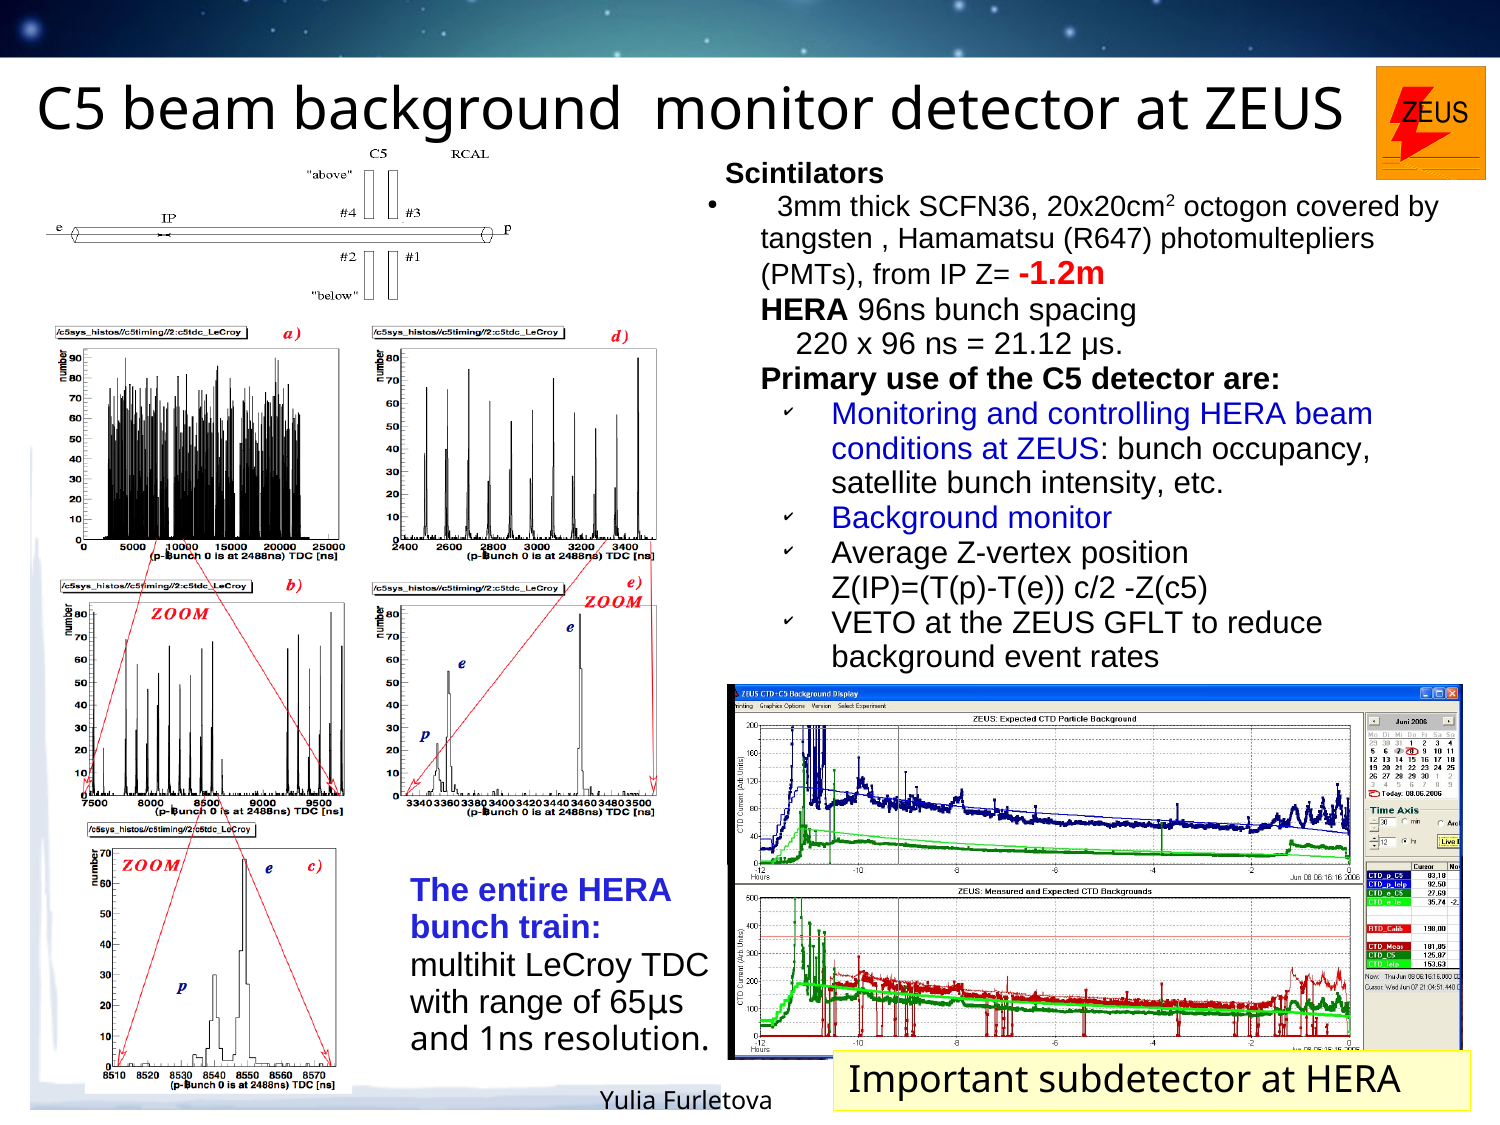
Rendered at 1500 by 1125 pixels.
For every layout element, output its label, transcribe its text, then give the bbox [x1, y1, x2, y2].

text_box Important subdetector at HERA [833, 1050, 1471, 1111]
text_box Yulia Furletova [585, 1080, 789, 1123]
text_box Scintilators 3mm thick SCFN36, 20x20cm2 octogon covered by tangsten , Hamamatsu (R647) photomultepliers (PMTs), from IP Z= -1.2m HERA 96ns bunch spacing 220 x 96 ns = 21.12 μs. Primary use of the C5 detector are: Monitoring and controlling HERA beam conditions at ZEUS: bunch occupancy, satellite bunch intensity, etc. Background monitor Average Z-vertex position Z(IP)=(T(p)-T(e)) c/2 -Z(c5) VETO at the ZEUS GFLT to reduce background event rates [675, 150, 1500, 685]
text_box The entire HERA bunch train: multihit LeCroy TDC with range of 65μs and 1ns resolution. [360, 864, 728, 1066]
picture [0, 0, 1500, 1125]
text_box C5 beam background monitor detector at ZEUS [21, 69, 1376, 150]
